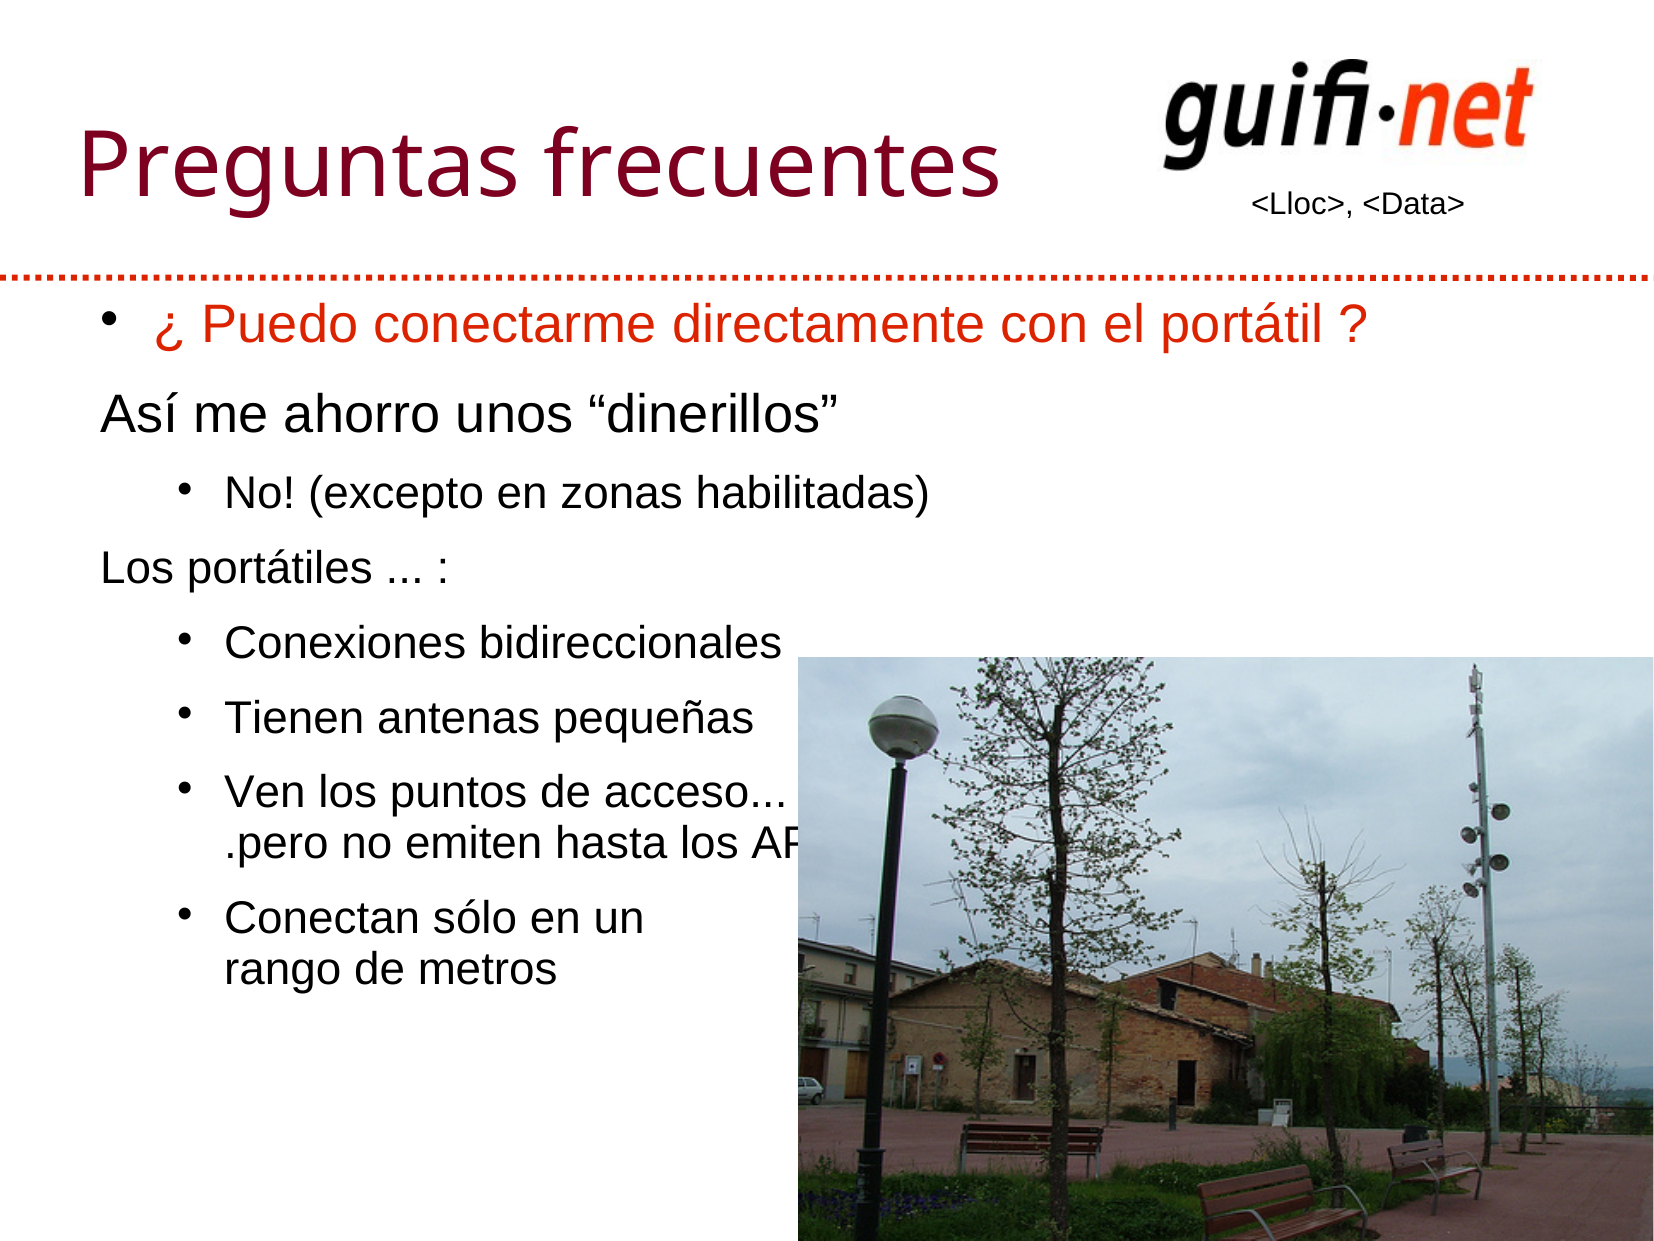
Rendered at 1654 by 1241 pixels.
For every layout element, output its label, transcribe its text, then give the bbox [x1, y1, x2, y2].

picture [1157, 59, 1542, 172]
title Preguntas frecuentes [76, 59, 1093, 267]
picture [798, 657, 1654, 1241]
list ¿ Puedo conectarme directamente con el portátil ? Así me ahorro unos “dinerillos” No! (excepto en zonas habilitadas) Los portátiles ... : Conexiones bidireccionales Tienen antenas pequeñas Ven los puntos de acceso... .pero no emiten hasta los AP Conectan sólo en un rango de metros [82, 290, 1571, 1109]
